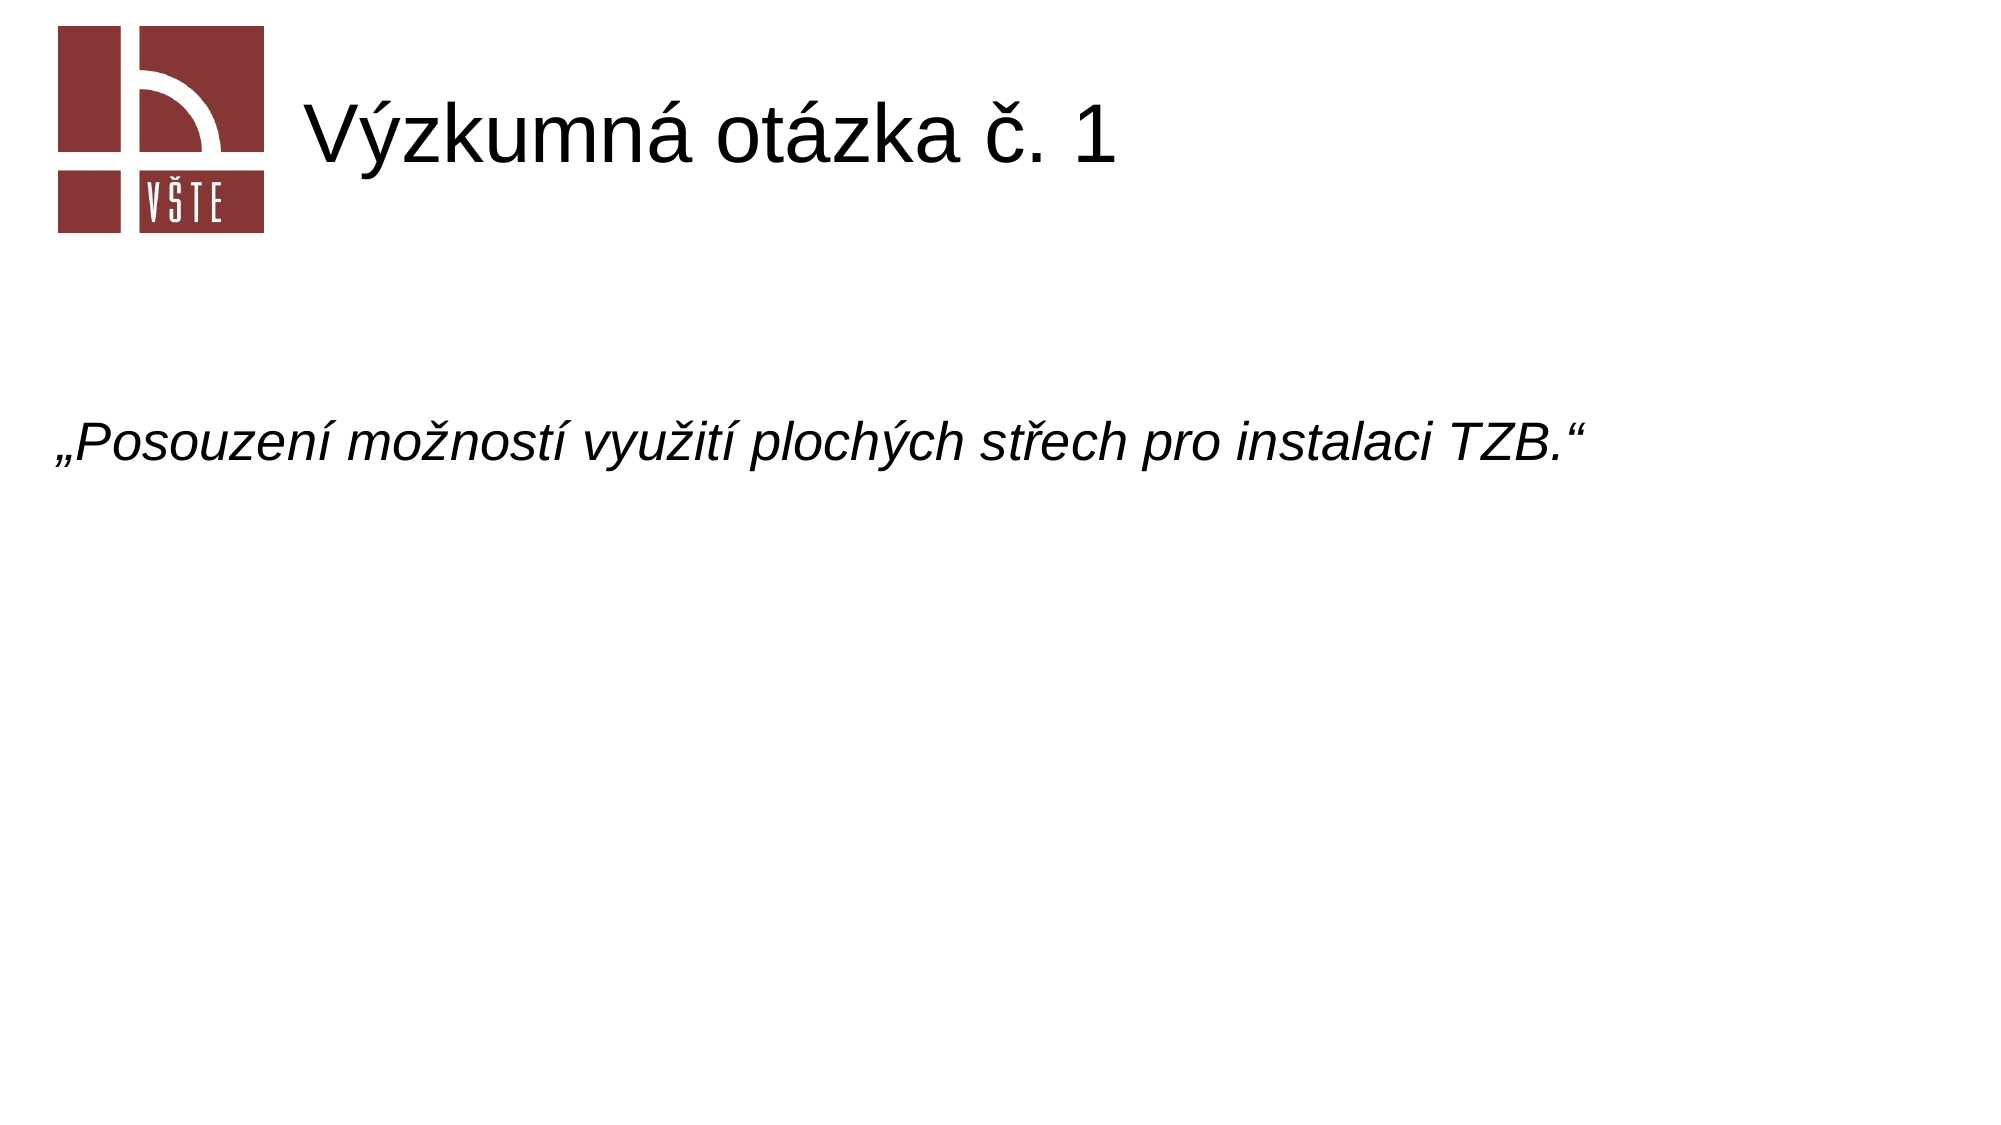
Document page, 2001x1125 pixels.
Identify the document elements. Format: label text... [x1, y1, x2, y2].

text_box Výzkumná otázka č. 1 [288, 26, 1950, 245]
picture [58, 26, 264, 233]
list „Posouzení možností využití plochých střech pro instalaci TZB.“ [42, 406, 1974, 873]
